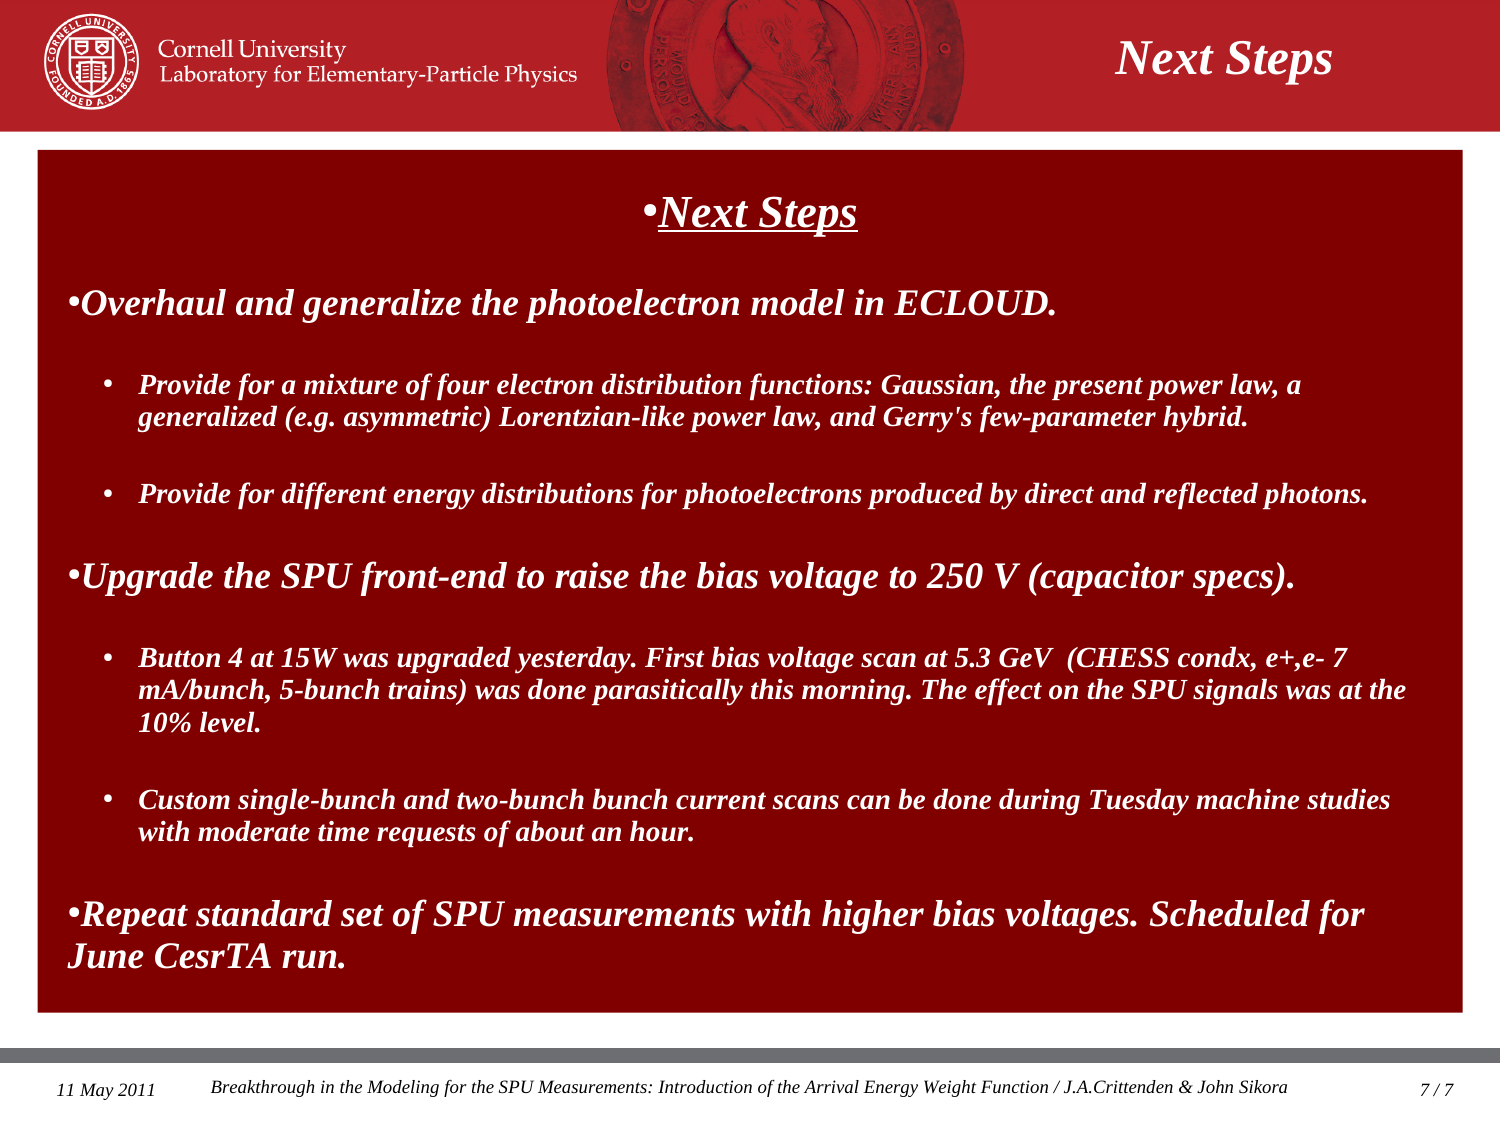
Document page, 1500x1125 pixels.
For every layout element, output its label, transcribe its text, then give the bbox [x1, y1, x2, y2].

picture [0, 0, 1500, 132]
text_box Next Steps [937, 29, 1500, 106]
text_box Next Steps Overhaul and generalize the photoelectron model in ECLOUD. Provide for a mixture of four electron distribution functions: Gaussian, the present power law, a generalized (e.g. asymmetric) Lorentzian-like power law, and Gerry's few-parameter hybrid. Provide for different energy distributions for photoelectrons produced by direct and reflected photons. Upgrade the SPU front-end to raise the bias voltage to 250 V (capacitor specs). Button 4 at 15W was upgraded yesterday. First bias voltage scan at 5.3 GeV (CHESS condx, e+,e- 7 mA/bunch, 5-bunch trains) was done parasitically this morning. The effect on the SPU signals was at the 10% level. Custom single-bunch and two-bunch bunch current scans can be done during Tuesday machine studies with moderate time requests of about an hour. Repeat standard set of SPU measurements with higher bias voltages. Scheduled for June CesrTA run. [37, 149, 1463, 1013]
